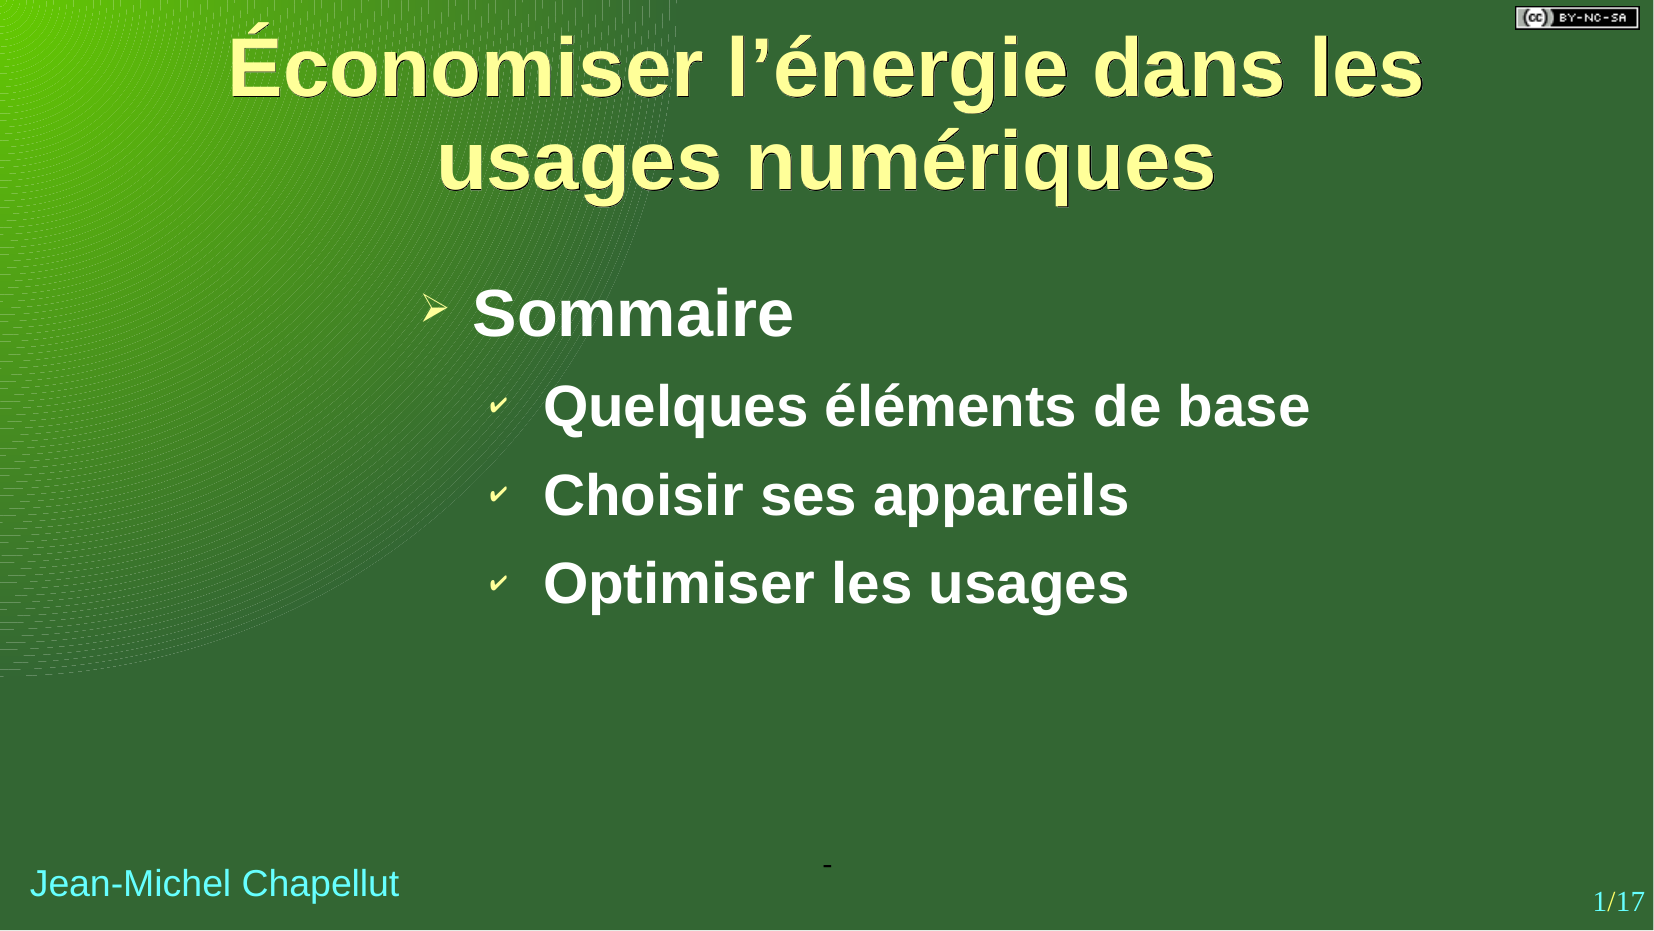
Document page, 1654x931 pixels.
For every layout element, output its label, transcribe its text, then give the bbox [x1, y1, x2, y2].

list Sommaire Quelques éléments de base Choisir ses appareils Optimiser les usages [401, 275, 1459, 674]
title Économiser l’énergie dans les usages numériques [82, 21, 1571, 208]
text_box Jean-Michel Chapellut [15, 855, 691, 921]
picture [1515, 6, 1640, 30]
